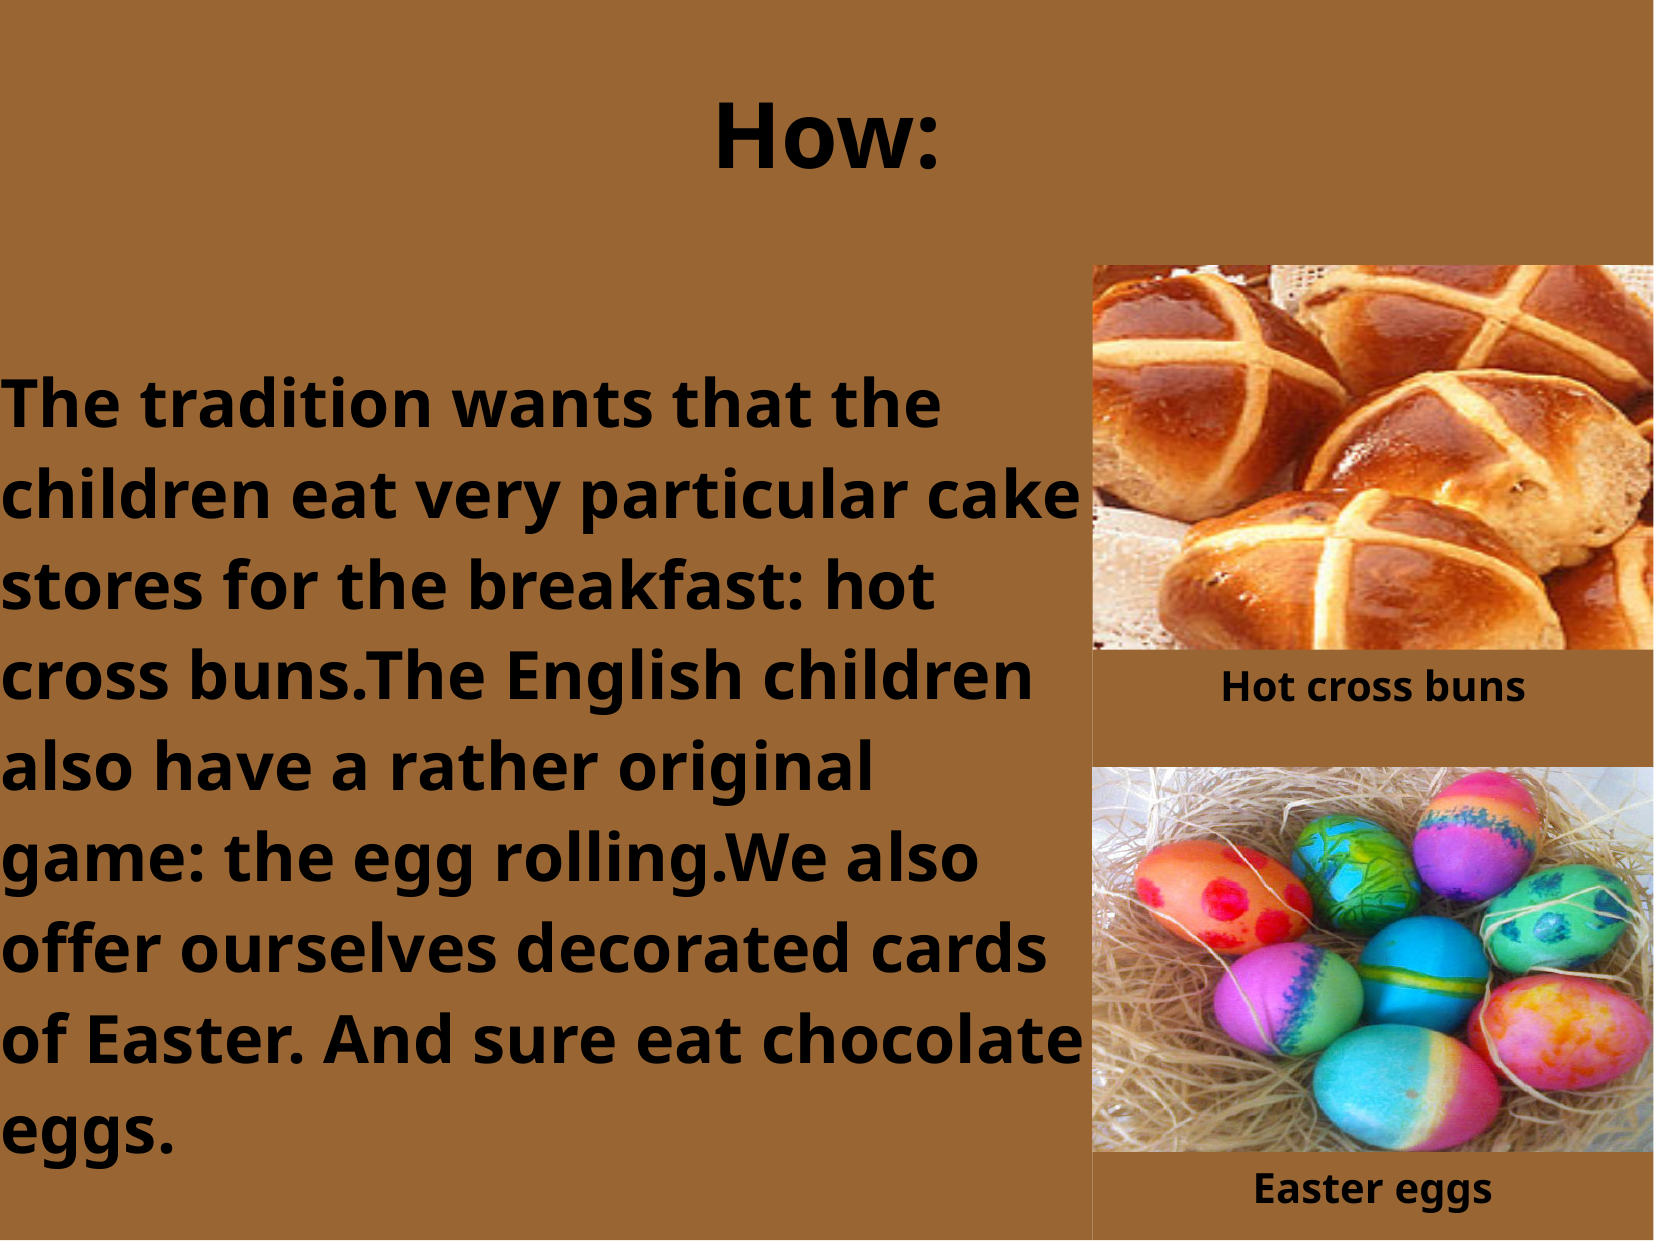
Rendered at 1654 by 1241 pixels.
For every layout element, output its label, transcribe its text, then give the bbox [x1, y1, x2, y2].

text_box Easter eggs [1092, 1152, 1654, 1241]
picture [1093, 265, 1654, 649]
text_box Hot cross buns [1092, 649, 1654, 767]
list The tradition wants that the children eat very particular cake stores for the breakfast: hot cross buns.The English children also have a rather original game: the egg rolling.We also offer ourselves decorated cards of Easter. And sure eat chocolate eggs. [0, 236, 1093, 1241]
title How: [0, 0, 1654, 265]
picture [1092, 767, 1654, 1152]
